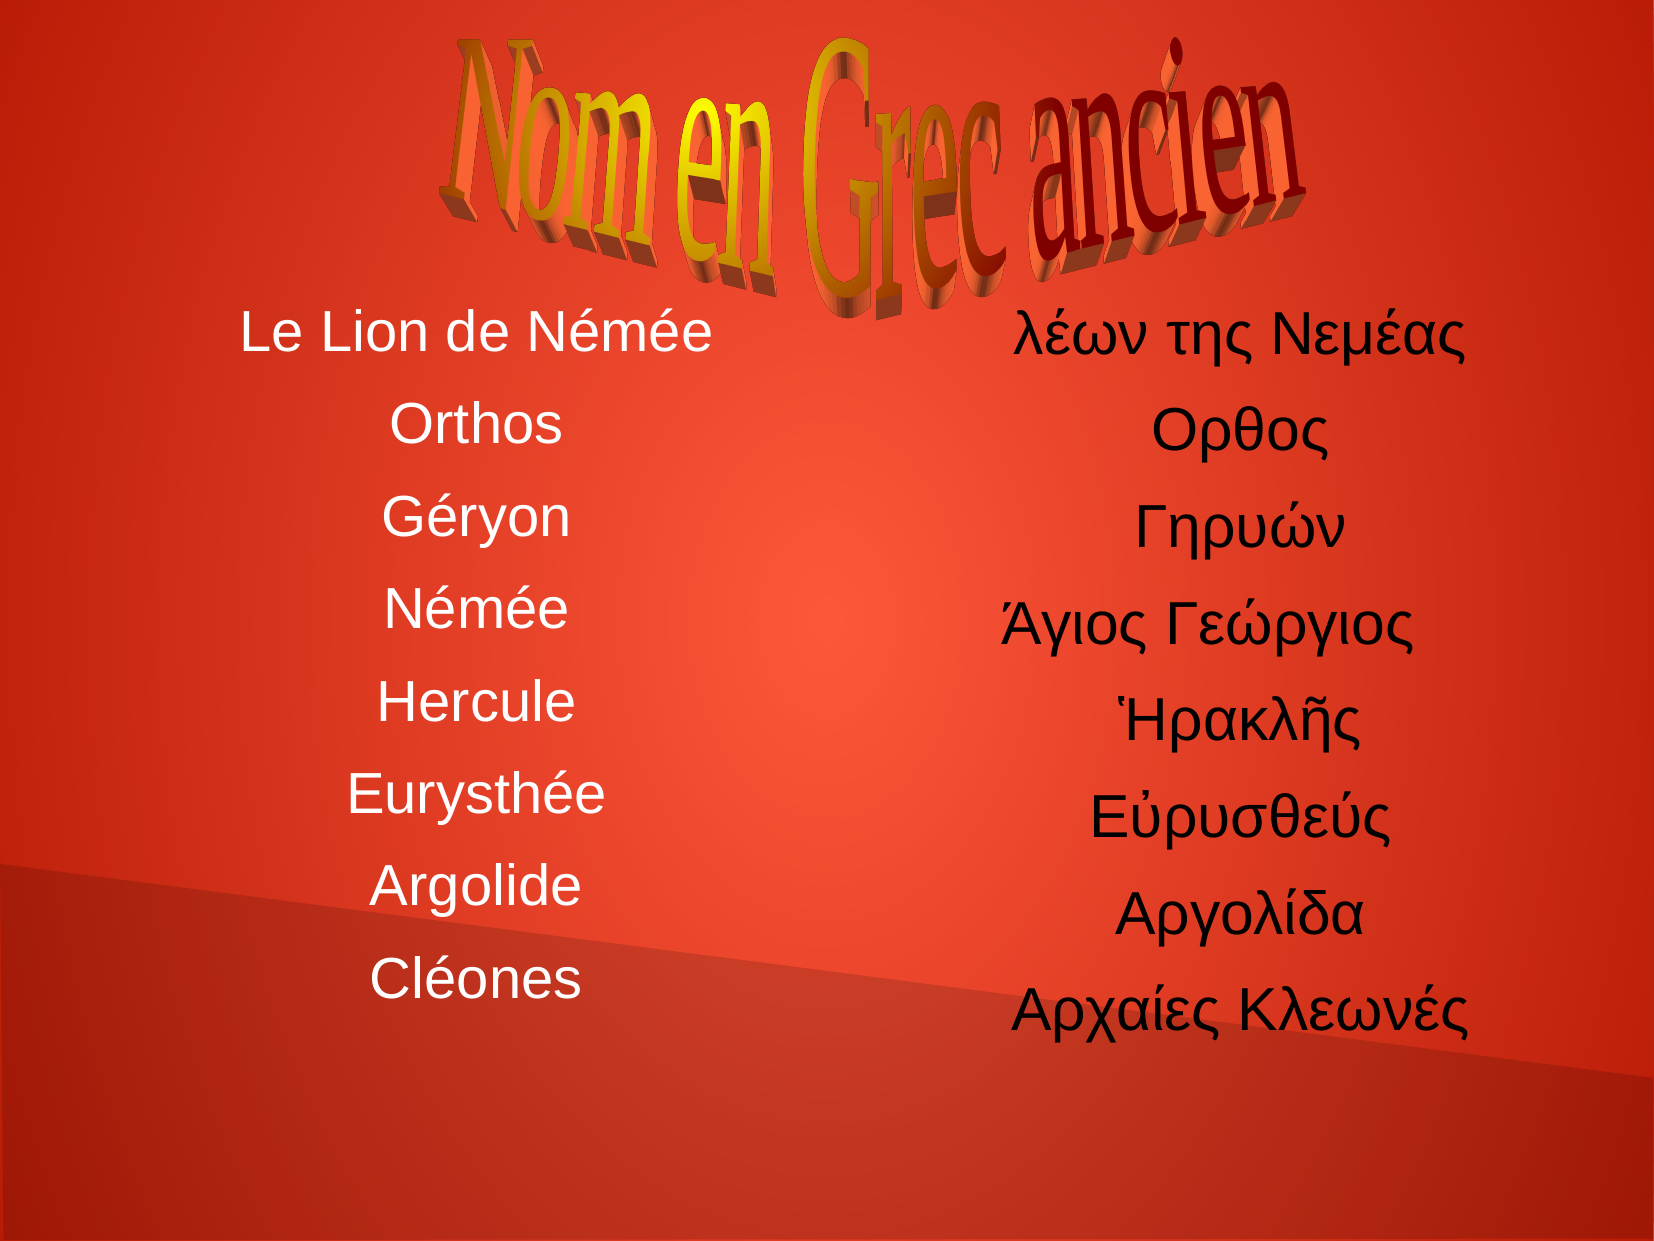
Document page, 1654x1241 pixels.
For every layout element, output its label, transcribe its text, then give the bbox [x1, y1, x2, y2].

list λέων της Νεμέας Ορθος Γηρυών Άγιος Γεώργιος Ἡρακλῆς Εὐρυσθεύς Αργολίδα Αρχαίες Κλεωνές [845, 299, 1572, 1046]
list Le Lion de Némée Orthos Géryon Némée Hercule Eurysthée Argolide Cléones [82, 299, 809, 1019]
